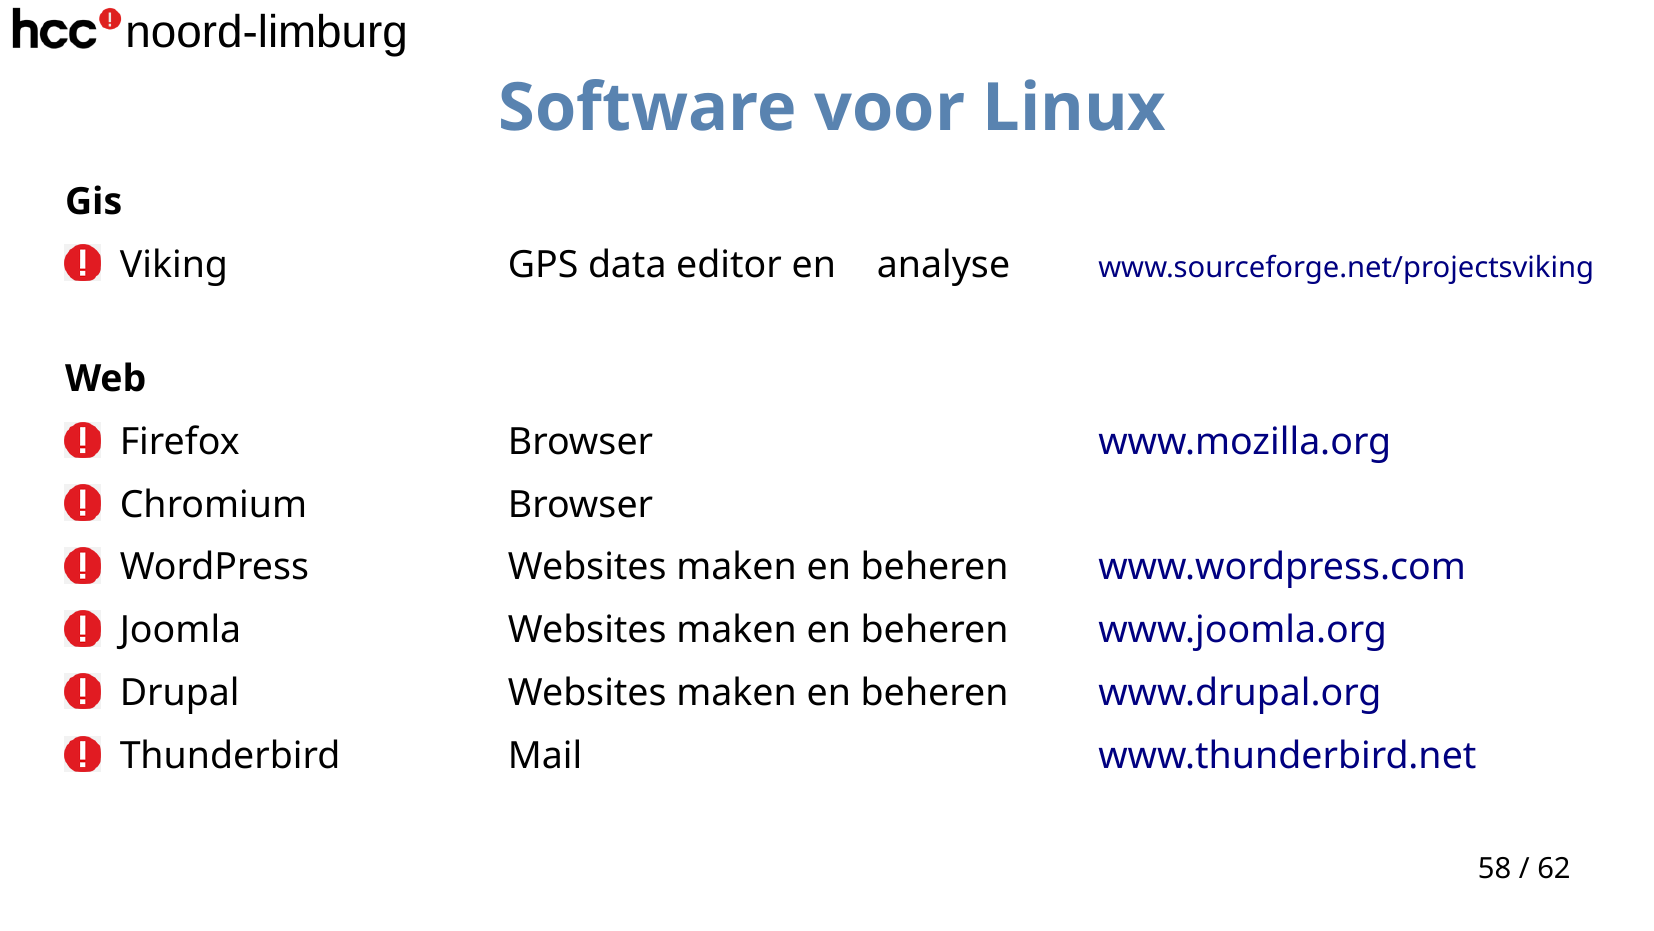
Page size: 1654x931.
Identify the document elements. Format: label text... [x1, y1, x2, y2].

picture [11, 6, 122, 50]
title Software voor Linux [129, 59, 1536, 150]
subtitle Gis Viking GPS data editor en analyse www.sourceforge.net/projectsviking Web Firefox Browser www.mozilla.org Chromium Browser WordPress Websites maken en beheren www.wordpress.com Joomla Websites maken en beheren www.joomla.org Drupal Websites maken en beheren www.drupal.org Thunderbird Mail www.thunderbird.net [64, 174, 1625, 780]
